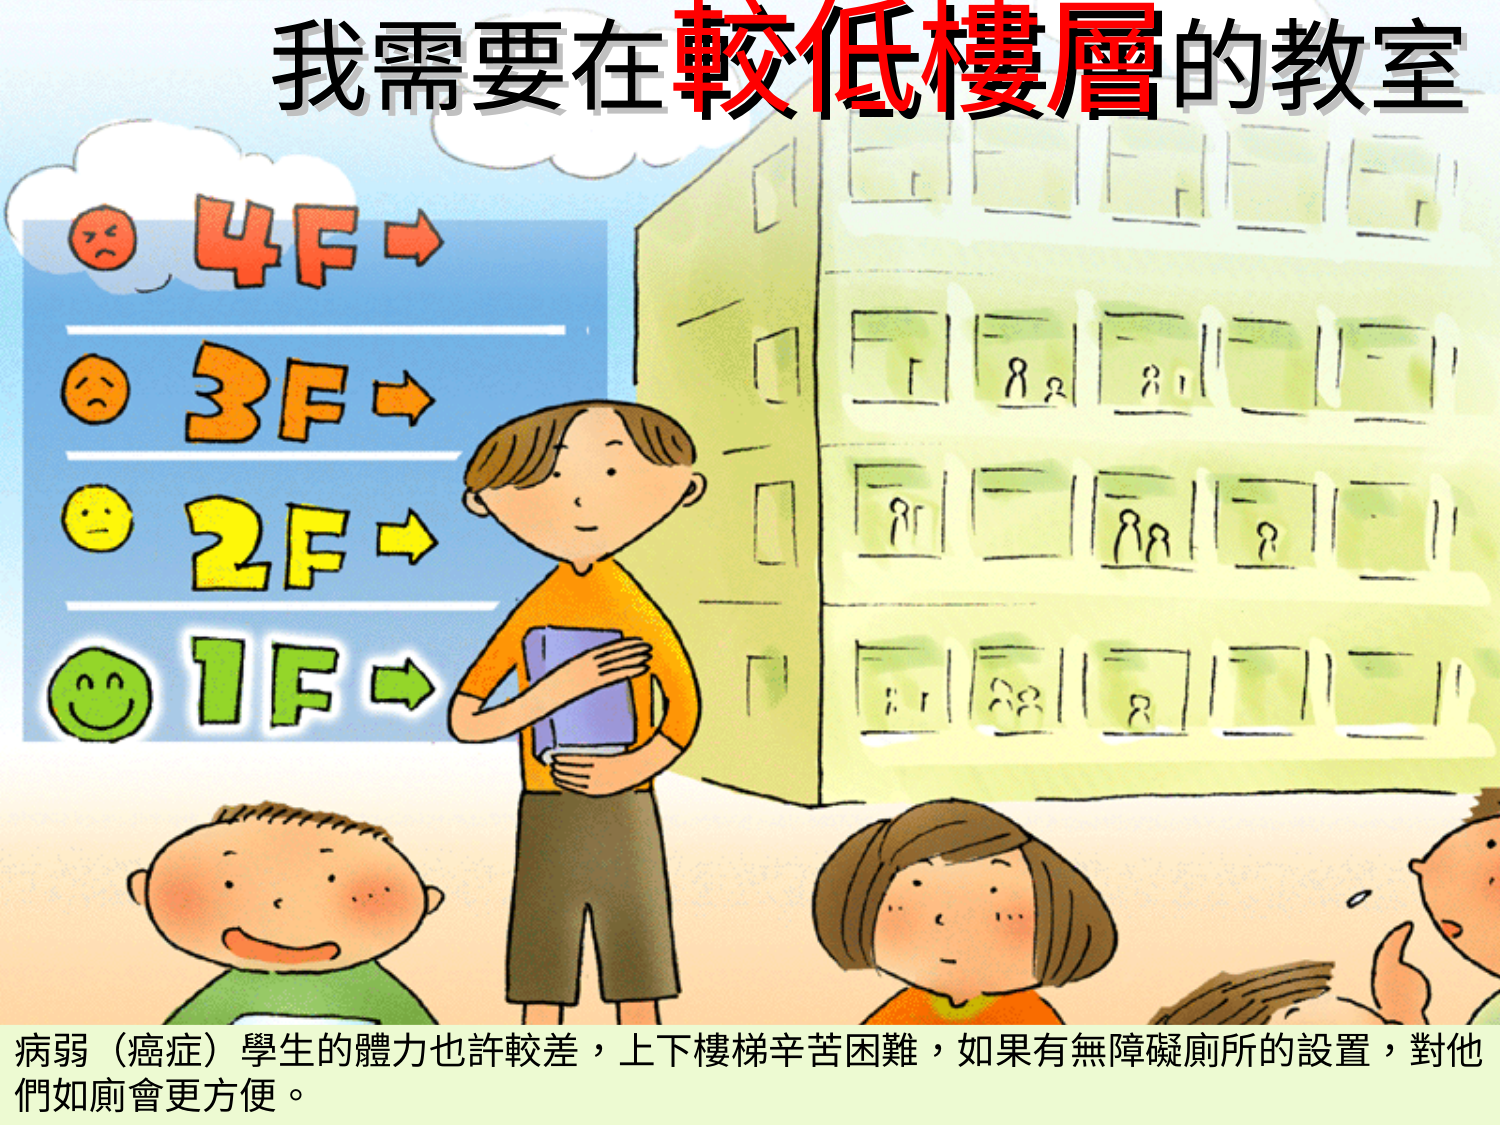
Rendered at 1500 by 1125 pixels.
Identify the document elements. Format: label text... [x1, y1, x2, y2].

picture [0, 0, 1500, 1024]
title 我需要在較低樓層的教室 [237, 0, 1500, 138]
subtitle 病弱（癌症）學生的體力也許較差，上下樓梯辛苦困難，如果有無障礙廁所的設置，對他們如廁會更方便。 [0, 1024, 1500, 1125]
